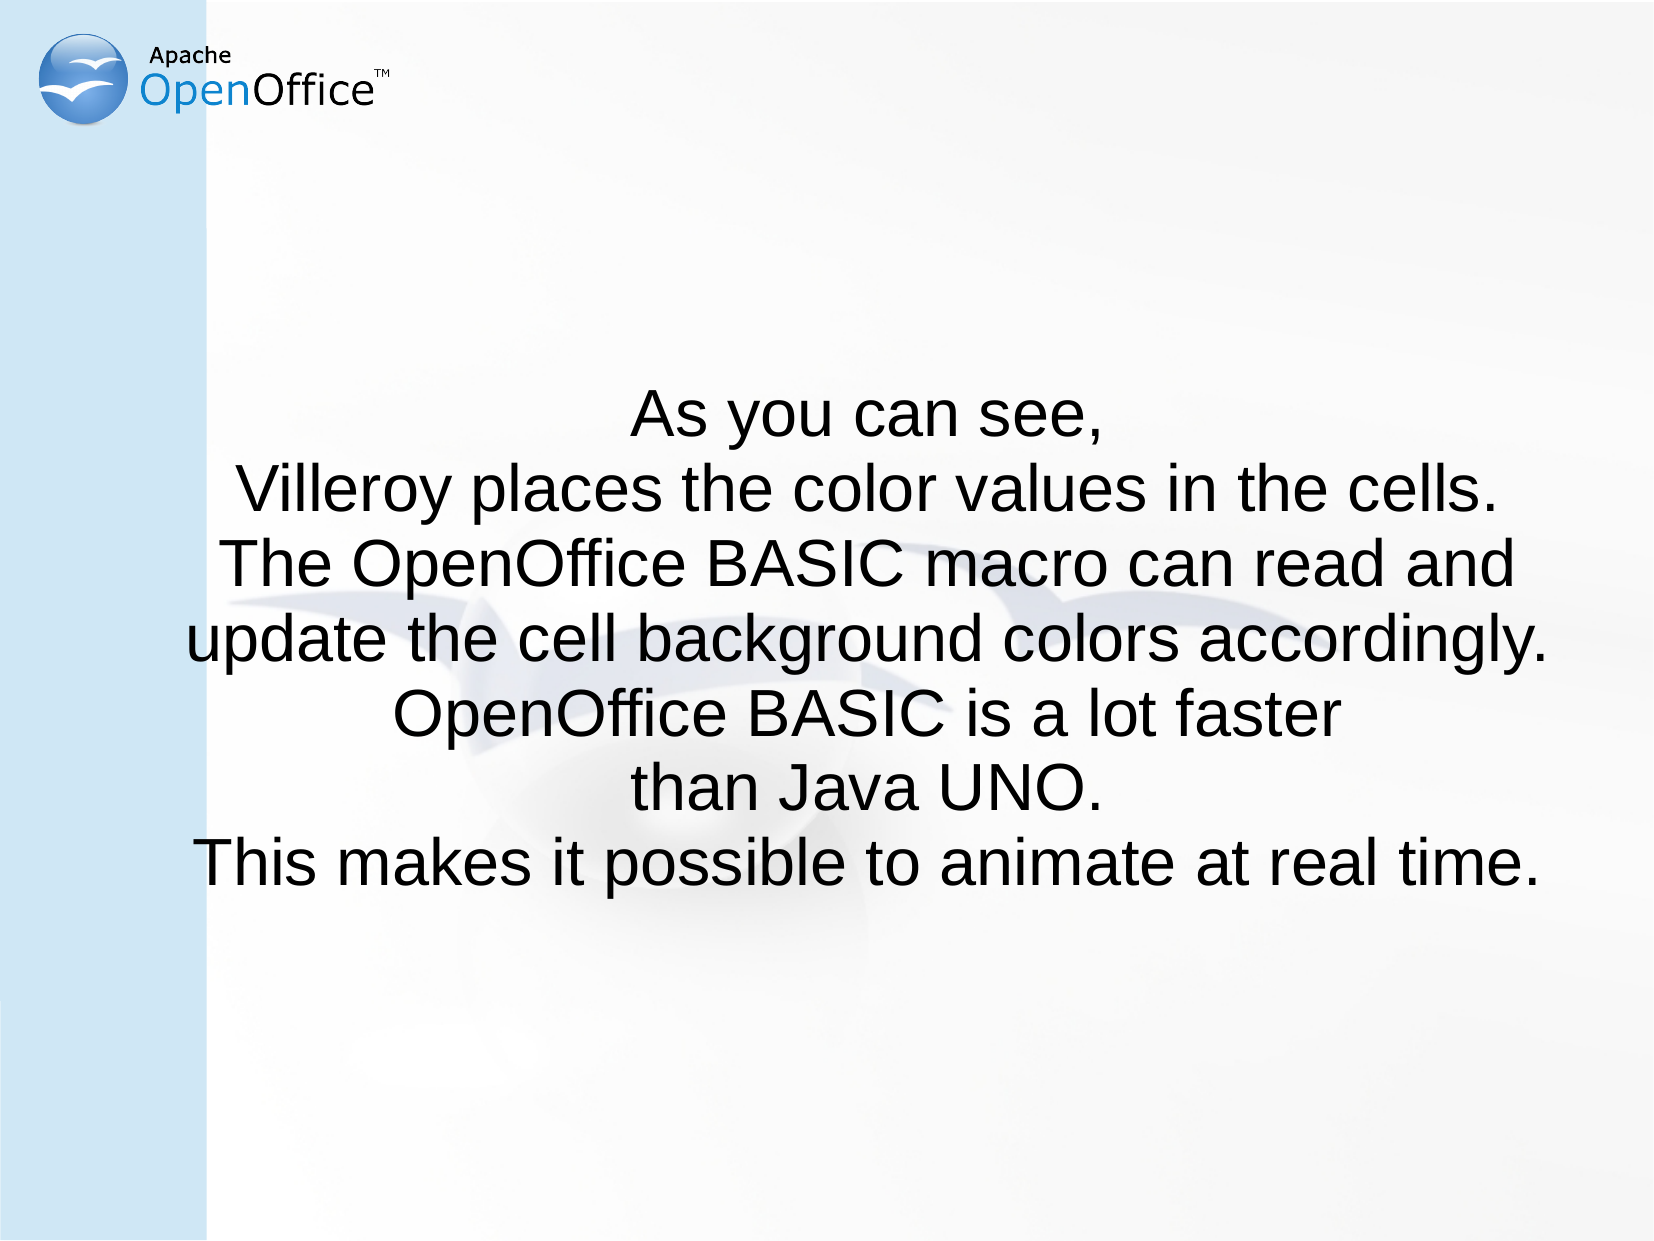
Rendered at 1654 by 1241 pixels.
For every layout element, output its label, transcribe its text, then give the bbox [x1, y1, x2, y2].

picture [35, 2, 1654, 1241]
subtitle As you can see, Villeroy places the color values in the cells. The OpenOffice BASIC macro can read and update the cell background colors accordingly. OpenOffice BASIC is a lot faster than Java UNO. This makes it possible to animate at real time. [165, 108, 1571, 1168]
